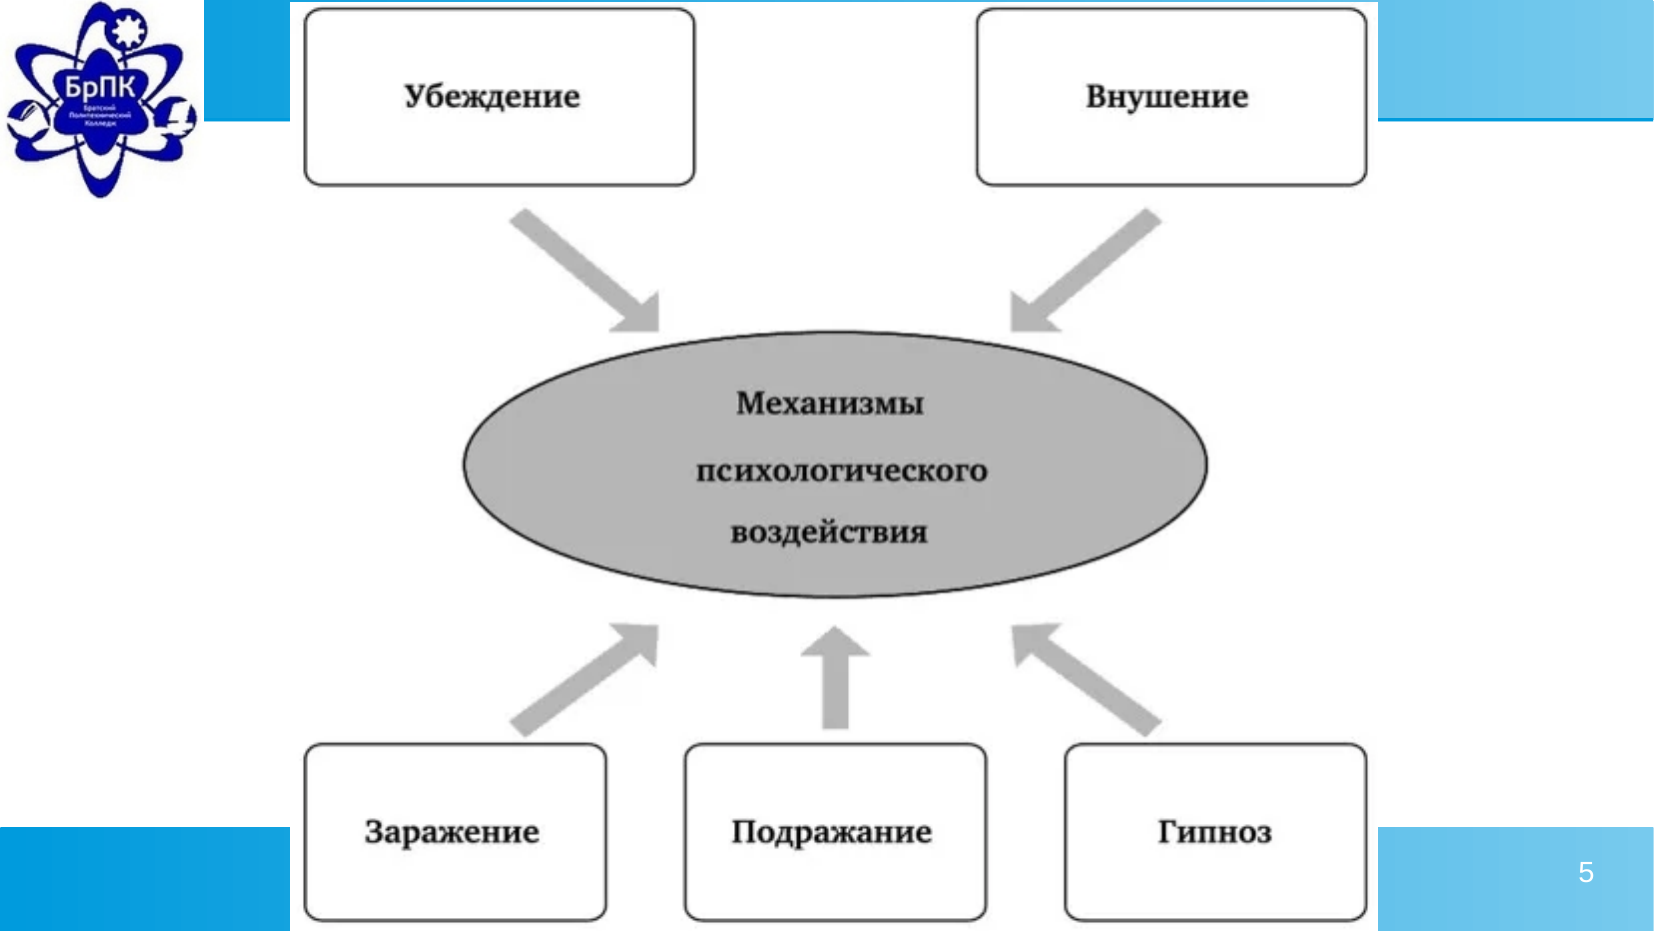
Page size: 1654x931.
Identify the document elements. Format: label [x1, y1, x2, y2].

picture [0, 0, 204, 203]
picture [290, 2, 1378, 931]
